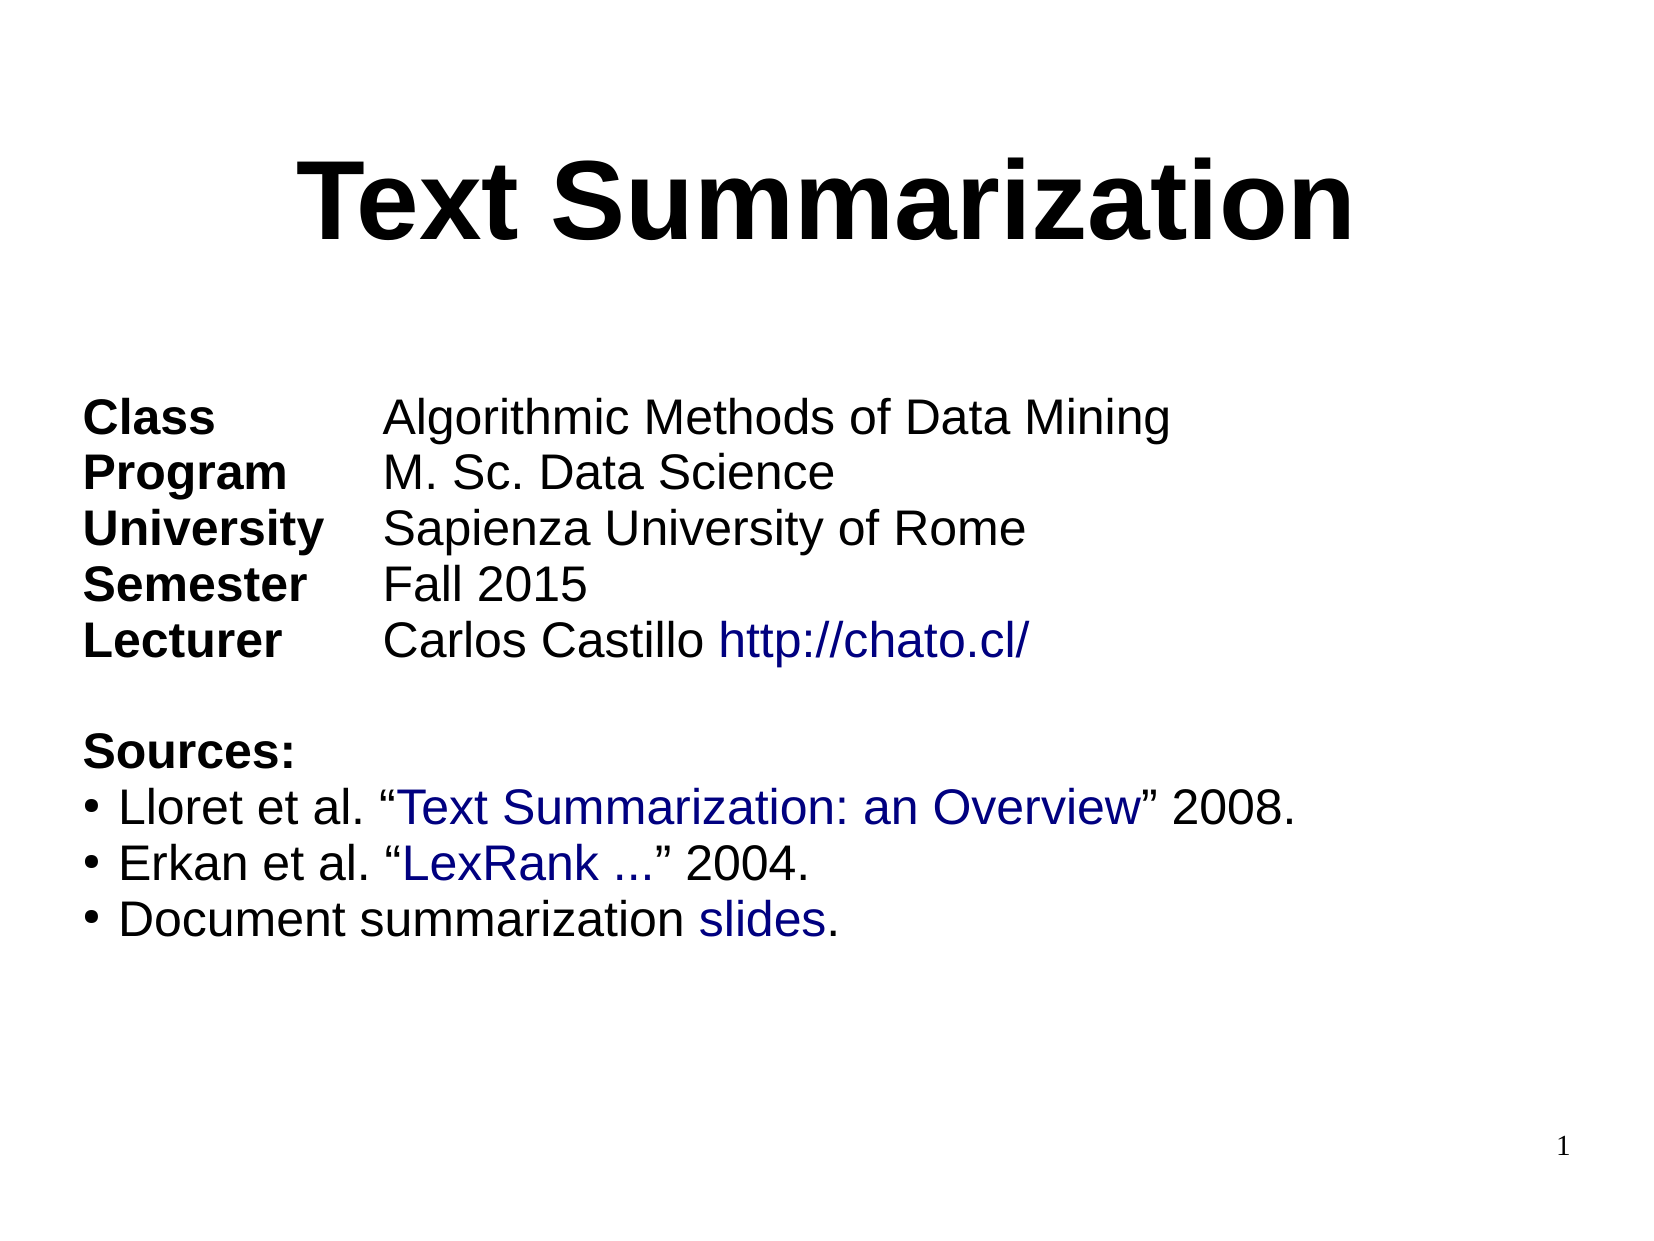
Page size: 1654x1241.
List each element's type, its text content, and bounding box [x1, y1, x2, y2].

chart [769, 591, 888, 651]
subtitle Text Summarization Class Algorithmic Methods of Data Mining Program M. Sc. Data Science University Sapienza University of Rome Semester Fall 2015 Lecturer Carlos Castillo http://chato.cl/ Sources: Lloret et al. “Text Summarization: an Overview” 2008. Erkan et al. “LexRank ...” 2004. Document summarization slides. [82, 49, 1571, 1111]
